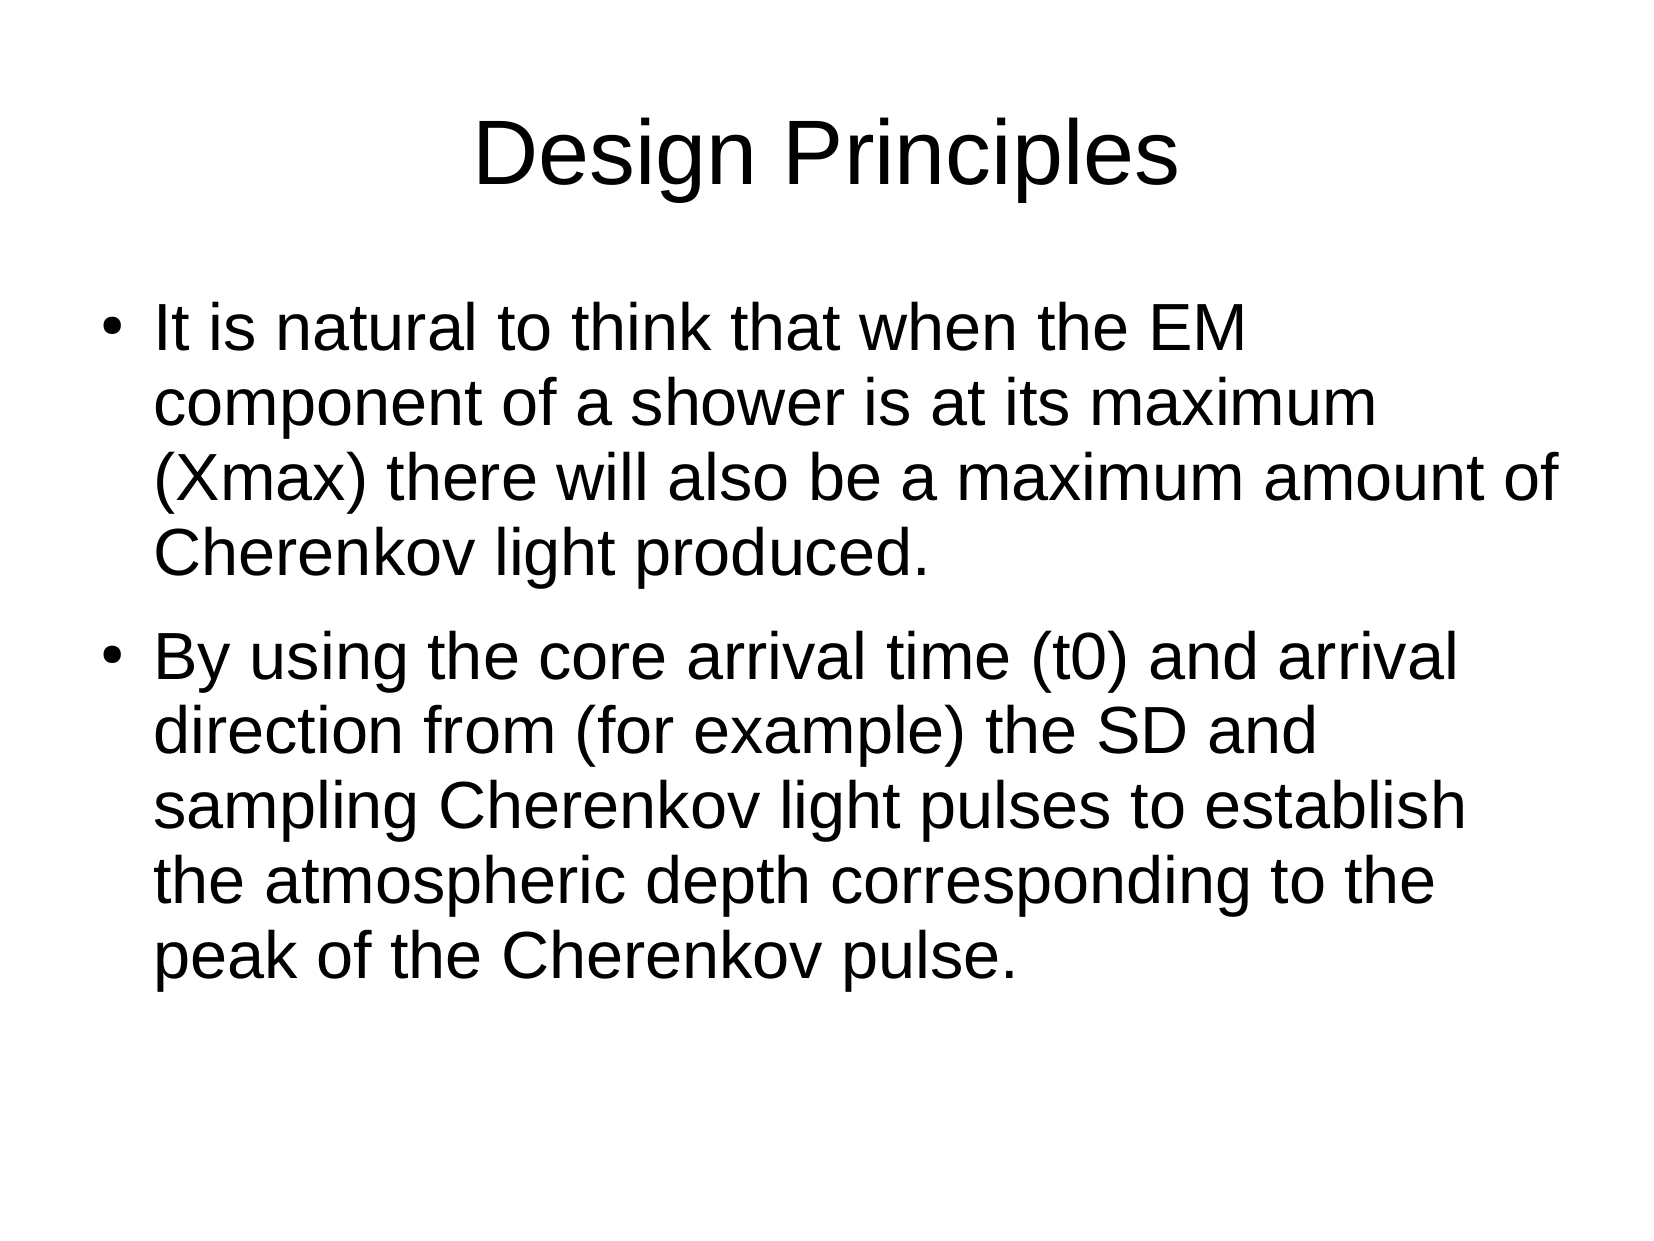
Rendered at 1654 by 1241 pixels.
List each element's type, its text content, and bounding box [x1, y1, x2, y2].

list It is natural to think that when the EM component of a shower is at its maximum (Xmax) there will also be a maximum amount of Cherenkov light produced. By using the core arrival time (t0) and arrival direction from (for example) the SD and sampling Cherenkov light pulses to establish the atmospheric depth corresponding to the peak of the Cherenkov pulse. [82, 290, 1571, 1010]
title Design Principles [82, 49, 1571, 257]
